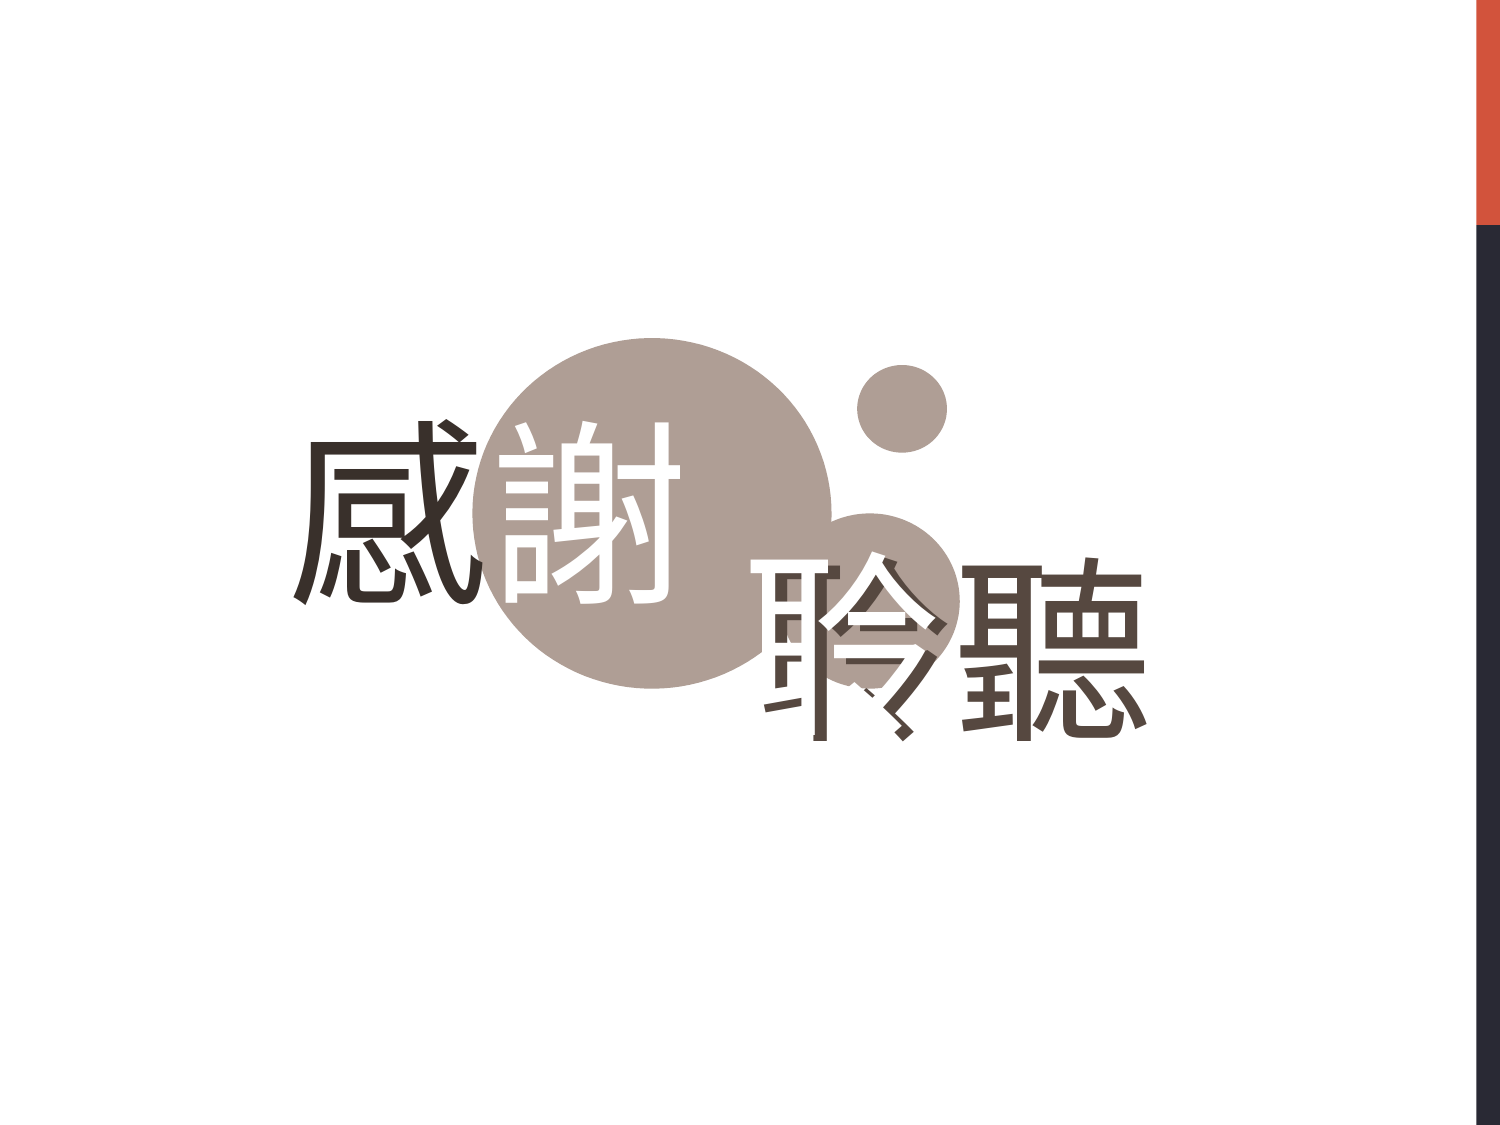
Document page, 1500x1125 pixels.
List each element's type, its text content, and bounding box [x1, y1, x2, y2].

text_box [533, 338, 771, 382]
text_box 聆聽 [738, 517, 1247, 860]
text_box 感謝 [273, 382, 781, 725]
text_box [781, 391, 832, 512]
text_box 聆 [726, 512, 1235, 855]
text_box [857, 365, 947, 453]
